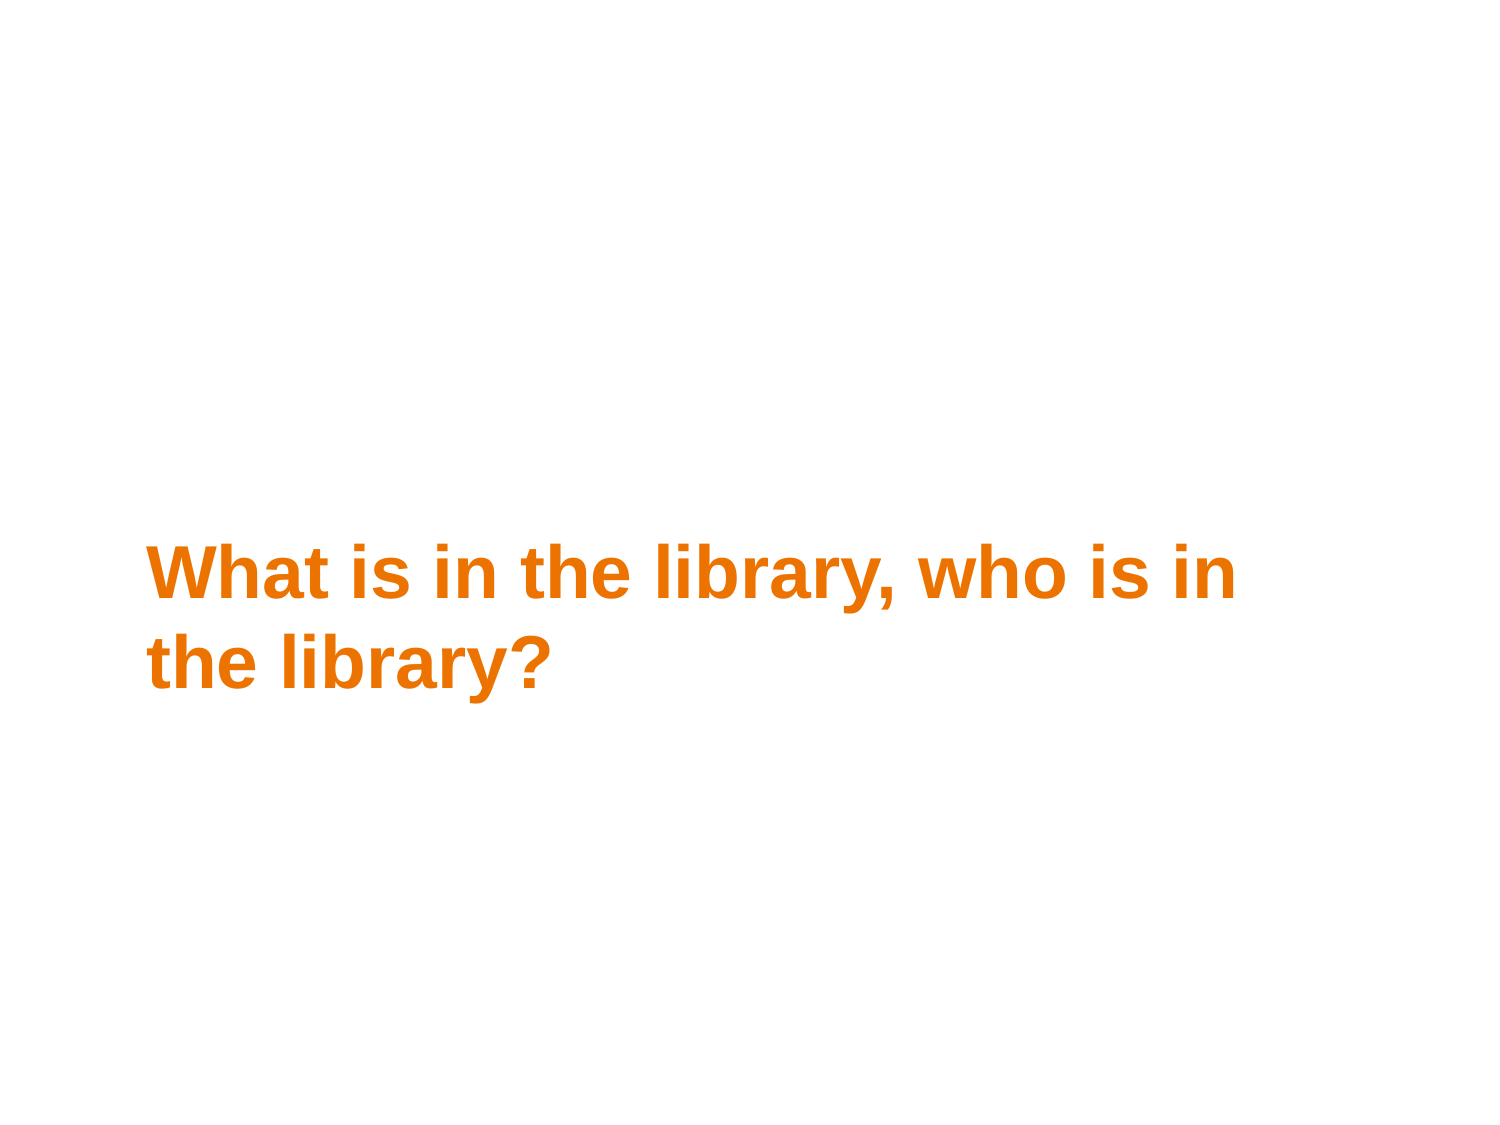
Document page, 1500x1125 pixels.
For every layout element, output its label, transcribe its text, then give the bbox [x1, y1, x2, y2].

text_box What is in the library, who is in the library? [131, 516, 1369, 621]
